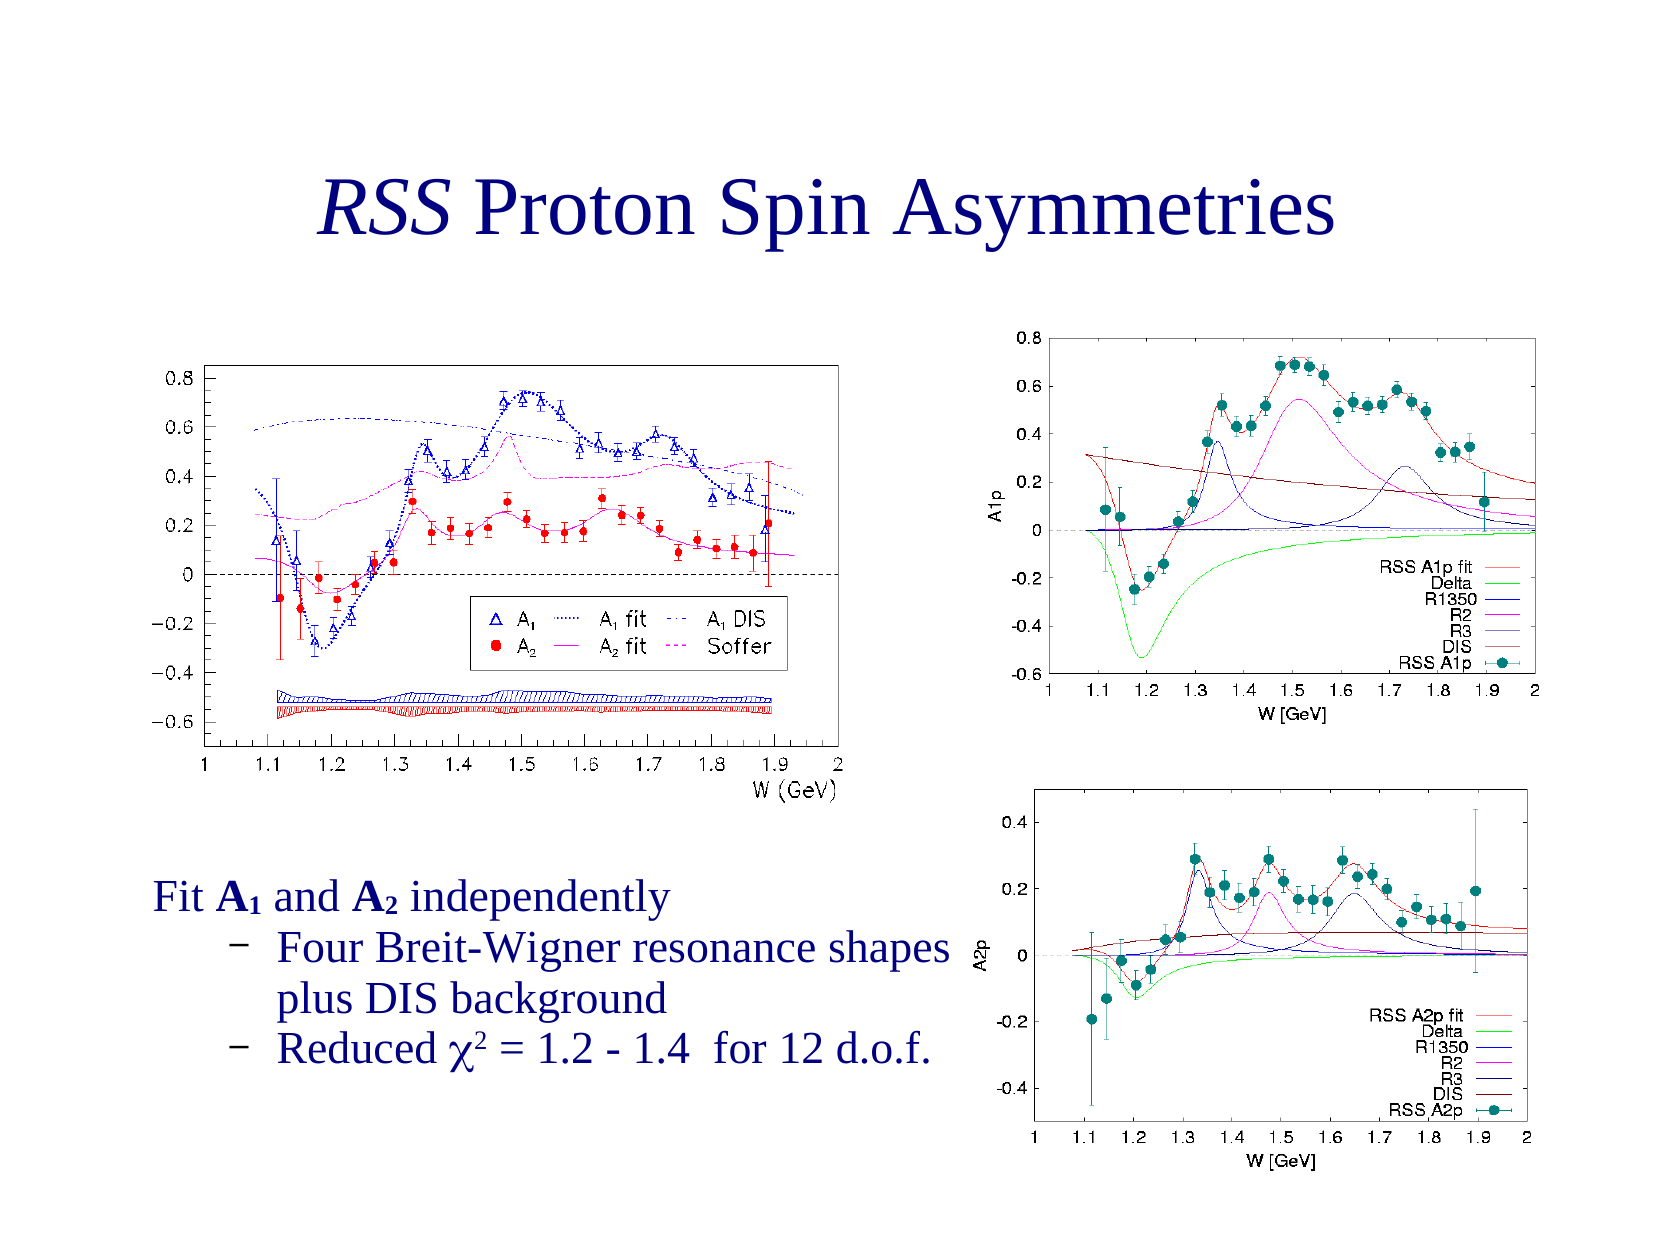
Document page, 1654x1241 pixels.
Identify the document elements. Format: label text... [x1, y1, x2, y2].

picture [137, 354, 858, 805]
picture [961, 781, 1562, 1196]
picture [974, 325, 1575, 755]
text_box Fit A1 and A2 independently Four Breit-Wigner resonance shapes plus DIS background Reduced 2 = 1.2 - 1.4 for 12 d.o.f. [135, 870, 954, 1163]
title RSS Proton Spin Asymmetries [121, 102, 1534, 311]
